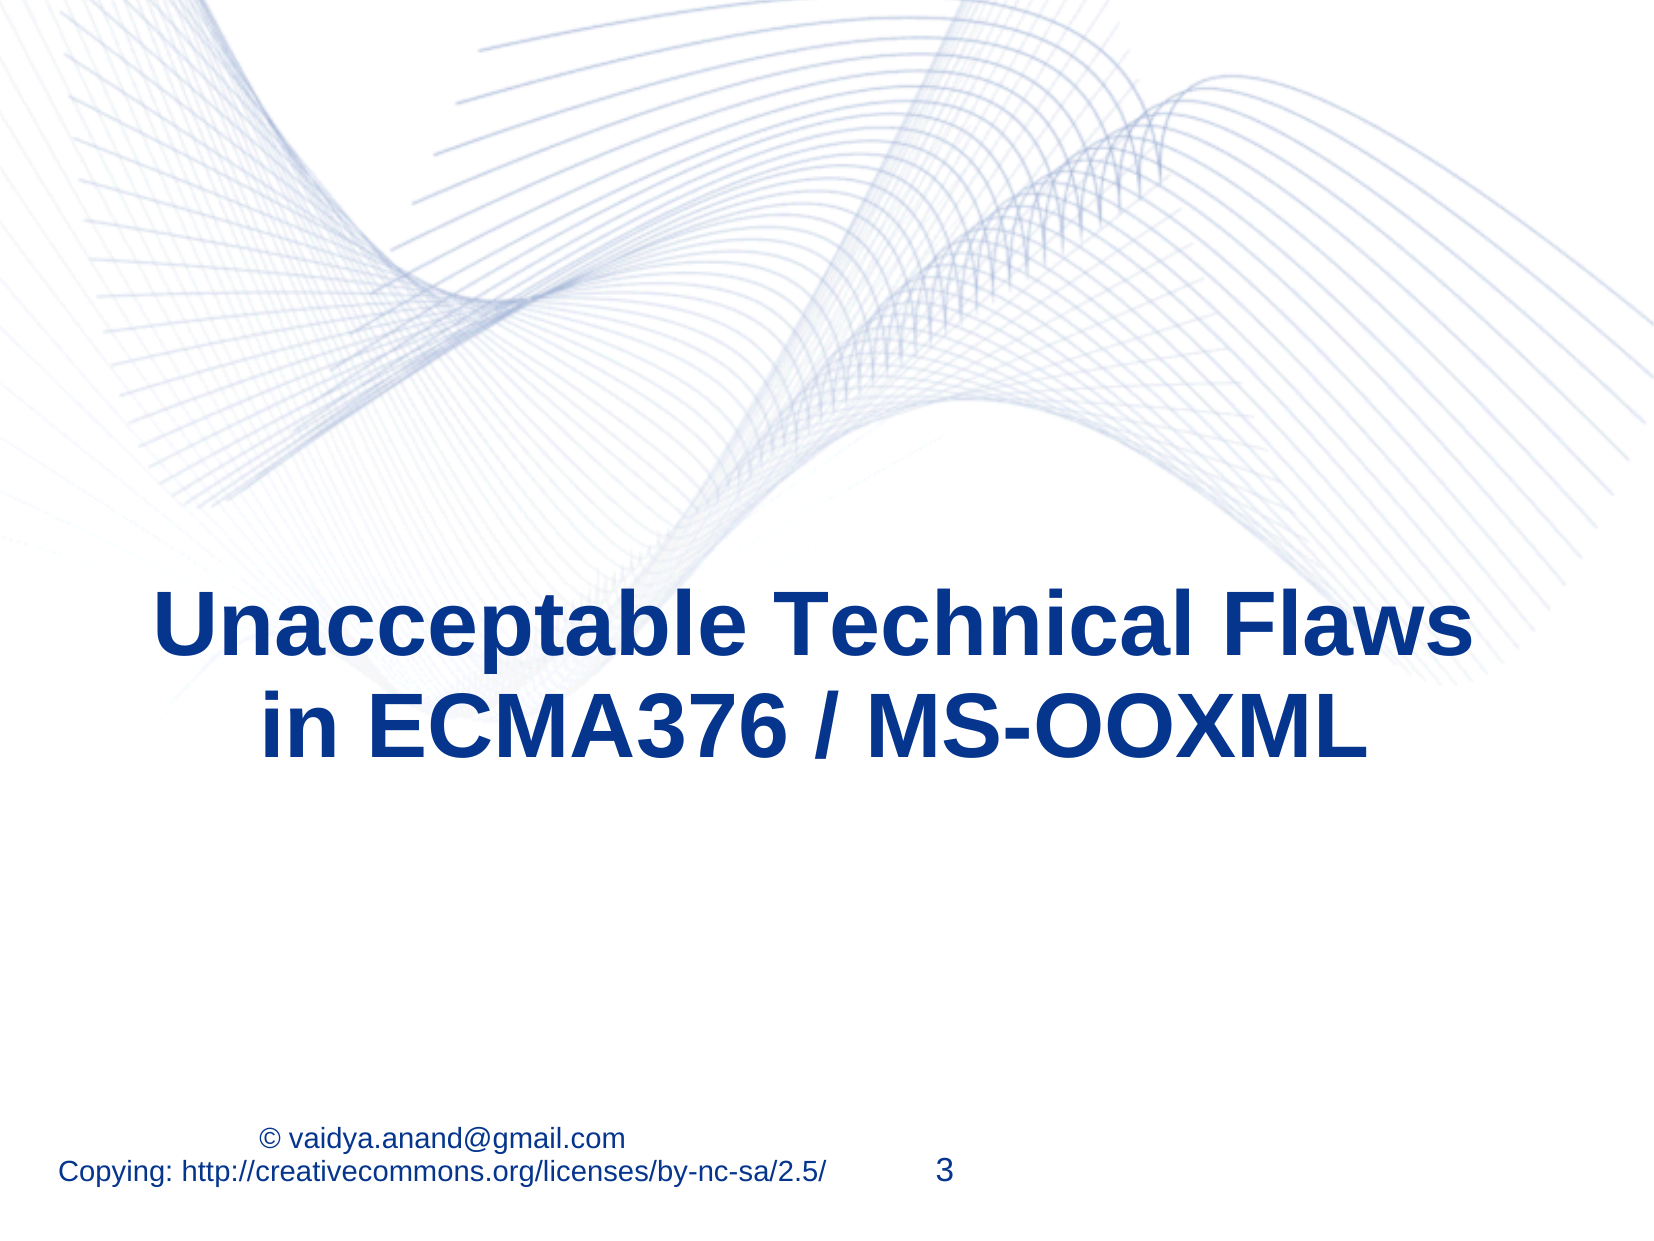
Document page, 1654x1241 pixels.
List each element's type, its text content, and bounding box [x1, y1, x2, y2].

picture [0, 0, 1654, 1241]
title Unacceptable Technical Flaws in ECMA376 / MS-OOXML [18, 525, 1613, 826]
